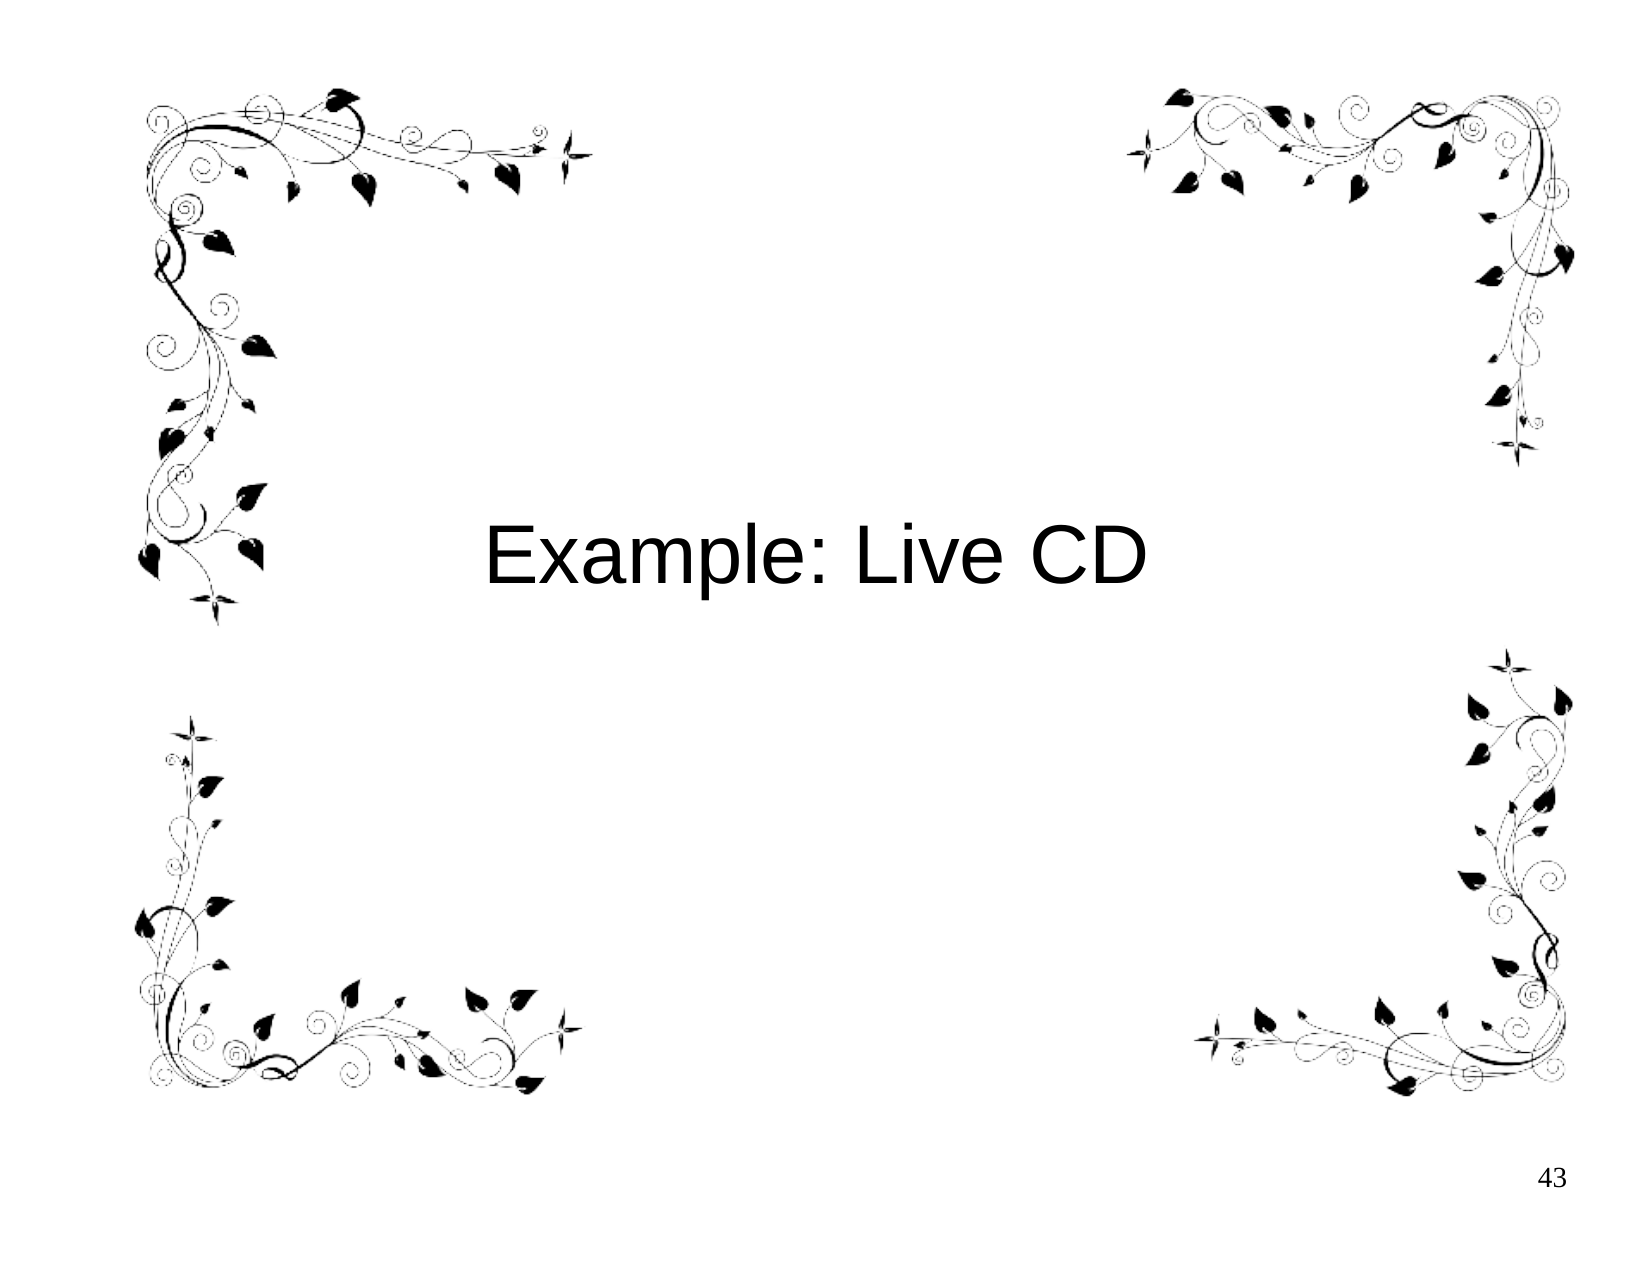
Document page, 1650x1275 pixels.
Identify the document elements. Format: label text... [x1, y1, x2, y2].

picture [128, 80, 1580, 1102]
text_box Example: Live CD [468, 500, 1182, 628]
